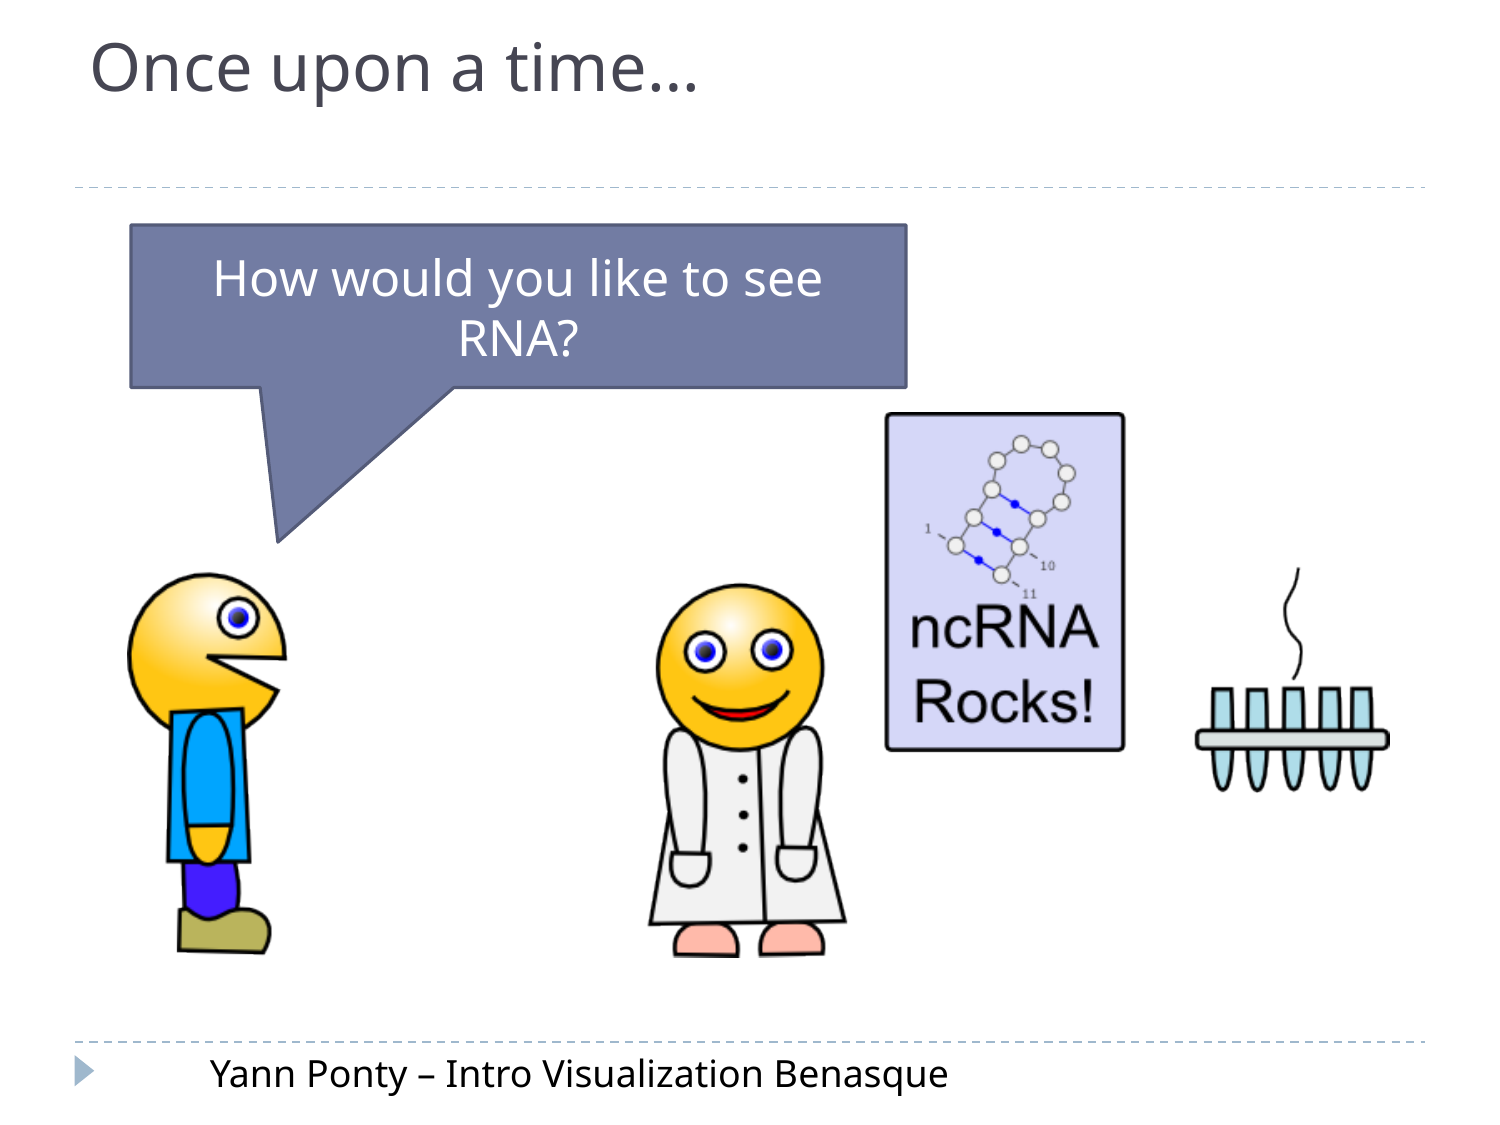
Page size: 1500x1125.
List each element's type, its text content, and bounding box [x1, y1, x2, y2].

picture [127, 412, 1390, 958]
text_box How would you like to see RNA? [130, 224, 906, 412]
title Once upon a time… [75, 17, 1300, 113]
